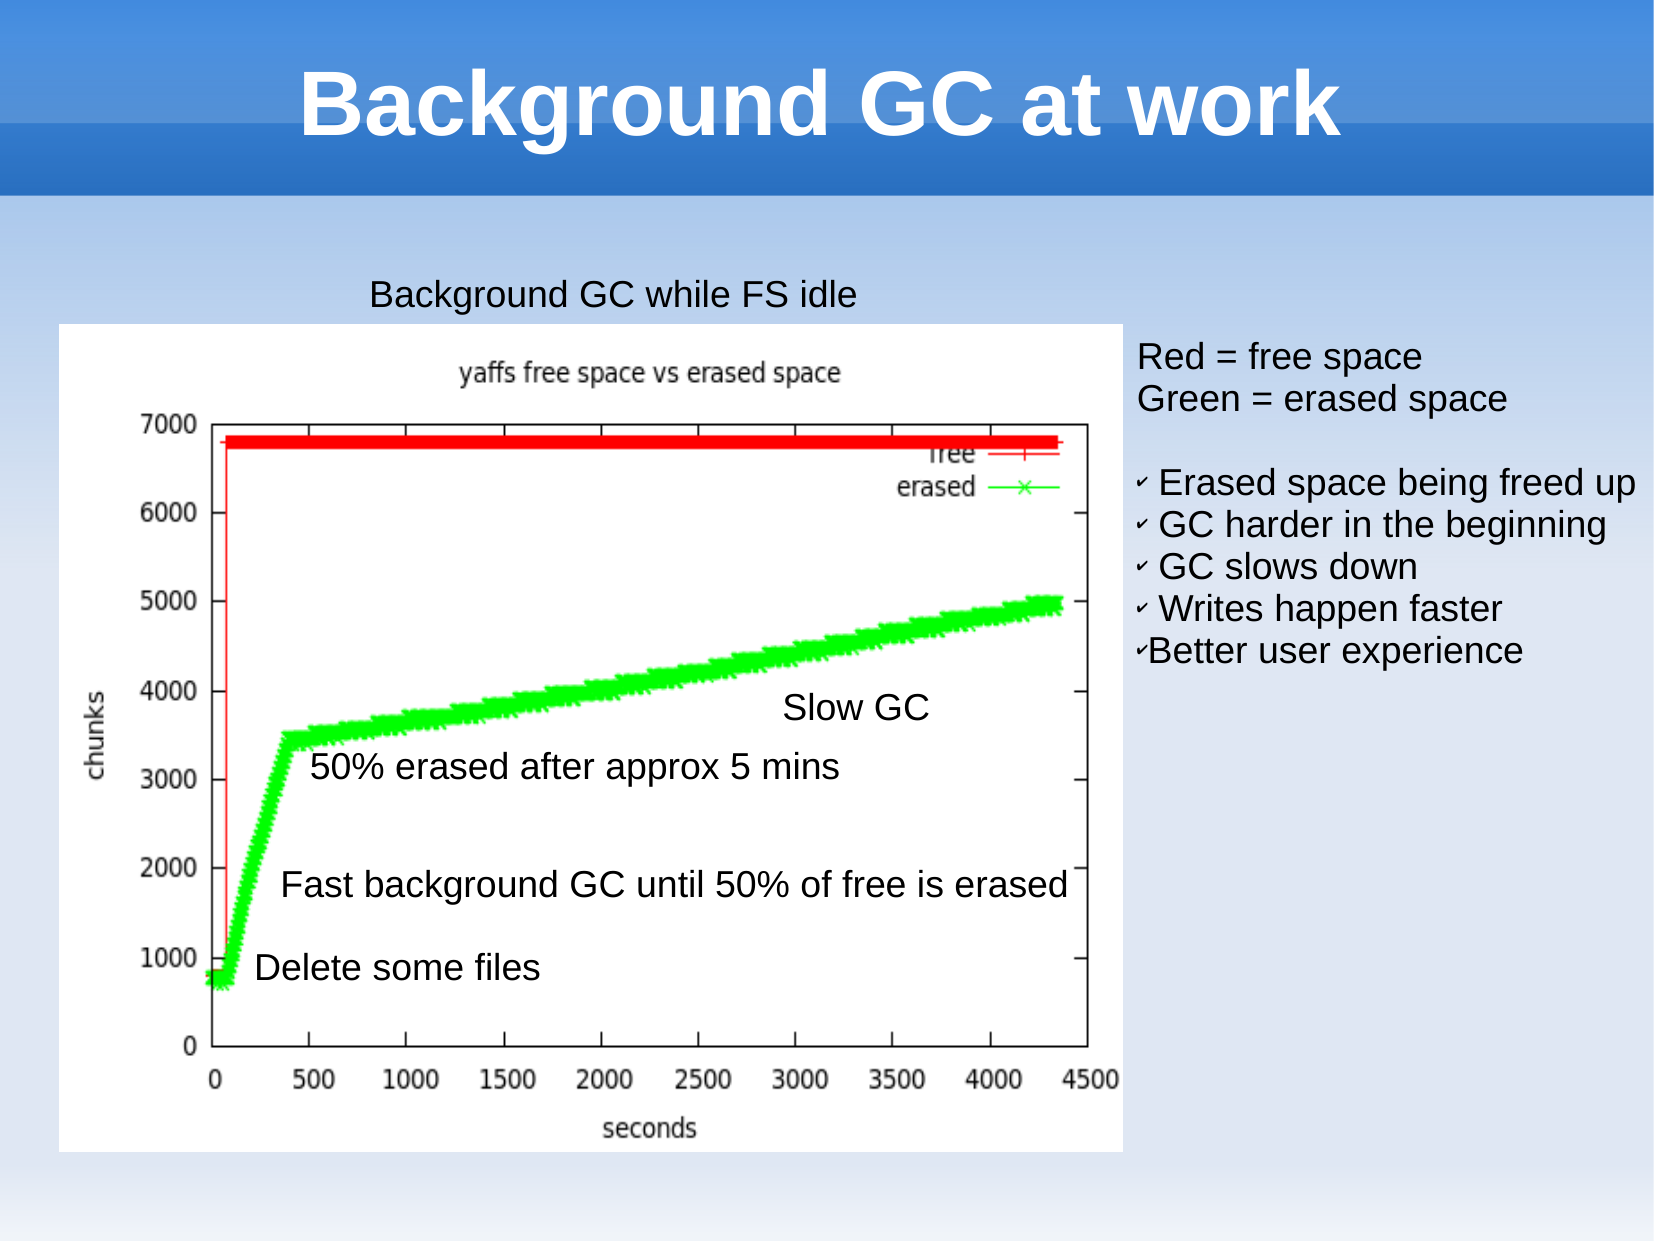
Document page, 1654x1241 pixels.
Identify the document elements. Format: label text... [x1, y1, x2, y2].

text_box Red = free space Green = erased space Erased space being freed up GC harder in the beginning GC slows down Writes happen faster Better user experience [1122, 328, 1654, 722]
text_box Delete some files [239, 939, 565, 996]
text_box Background GC while FS idle [354, 265, 945, 324]
title Background GC at work [76, 0, 1565, 208]
text_box Slow GC [767, 679, 975, 739]
text_box 50% erased after approx 5 mins [295, 738, 945, 837]
picture [0, 0, 1654, 1241]
text_box Fast background GC until 50% of free is erased [265, 856, 1085, 914]
